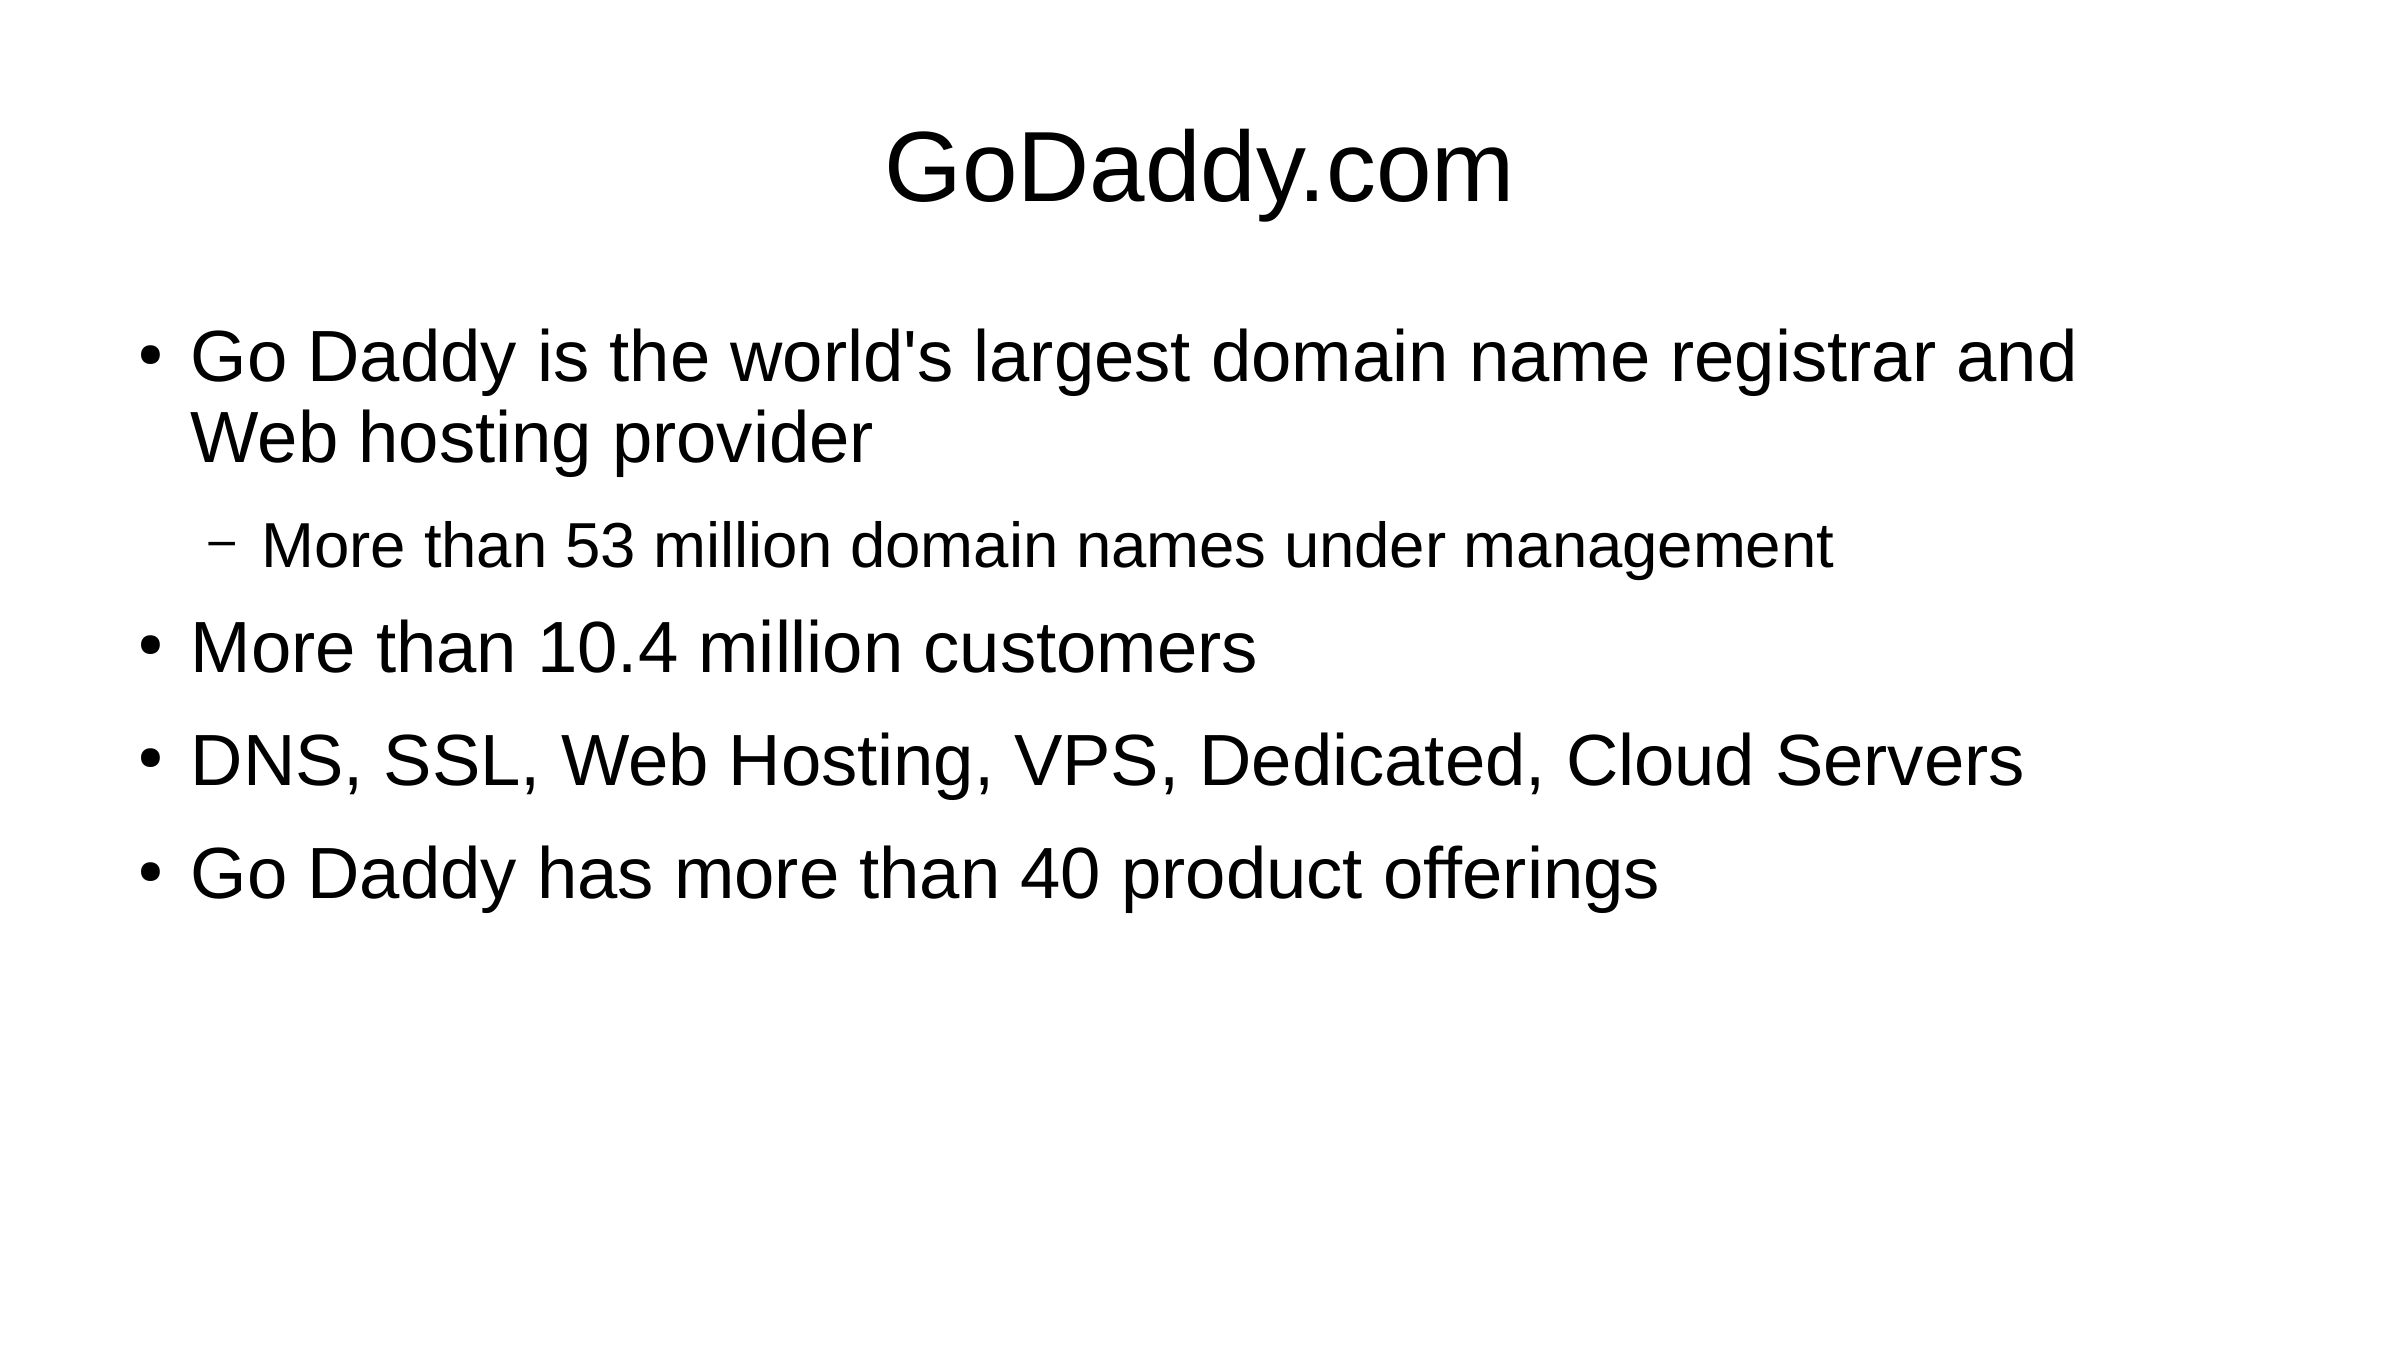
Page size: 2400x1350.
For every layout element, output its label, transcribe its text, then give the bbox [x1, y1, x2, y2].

title GoDaddy.com [120, 53, 2280, 280]
list Go Daddy is the world's largest domain name registrar and Web hosting provider More than 53 million domain names under management More than 10.4 million customers DNS, SSL, Web Hosting, VPS, Dedicated, Cloud Servers Go Daddy has more than 40 product offerings [120, 315, 2232, 1099]
